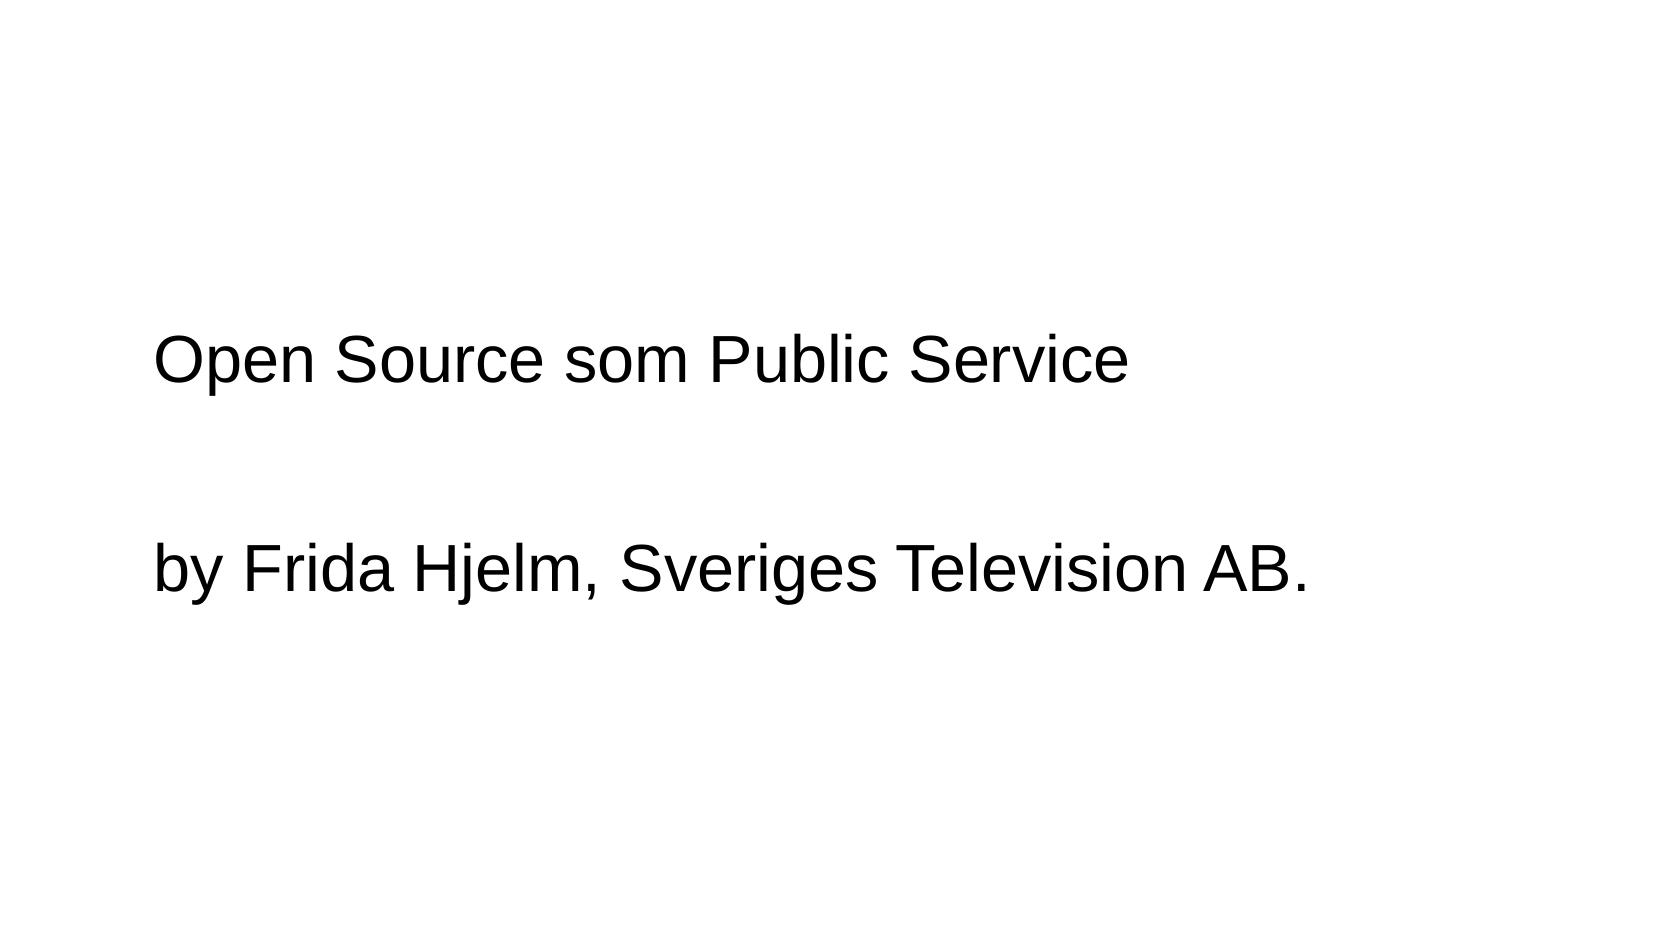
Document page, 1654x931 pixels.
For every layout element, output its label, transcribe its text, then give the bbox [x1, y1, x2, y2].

list Open Source som Public Service by Frida Hjelm, Sveriges Television AB. [82, 217, 1571, 758]
